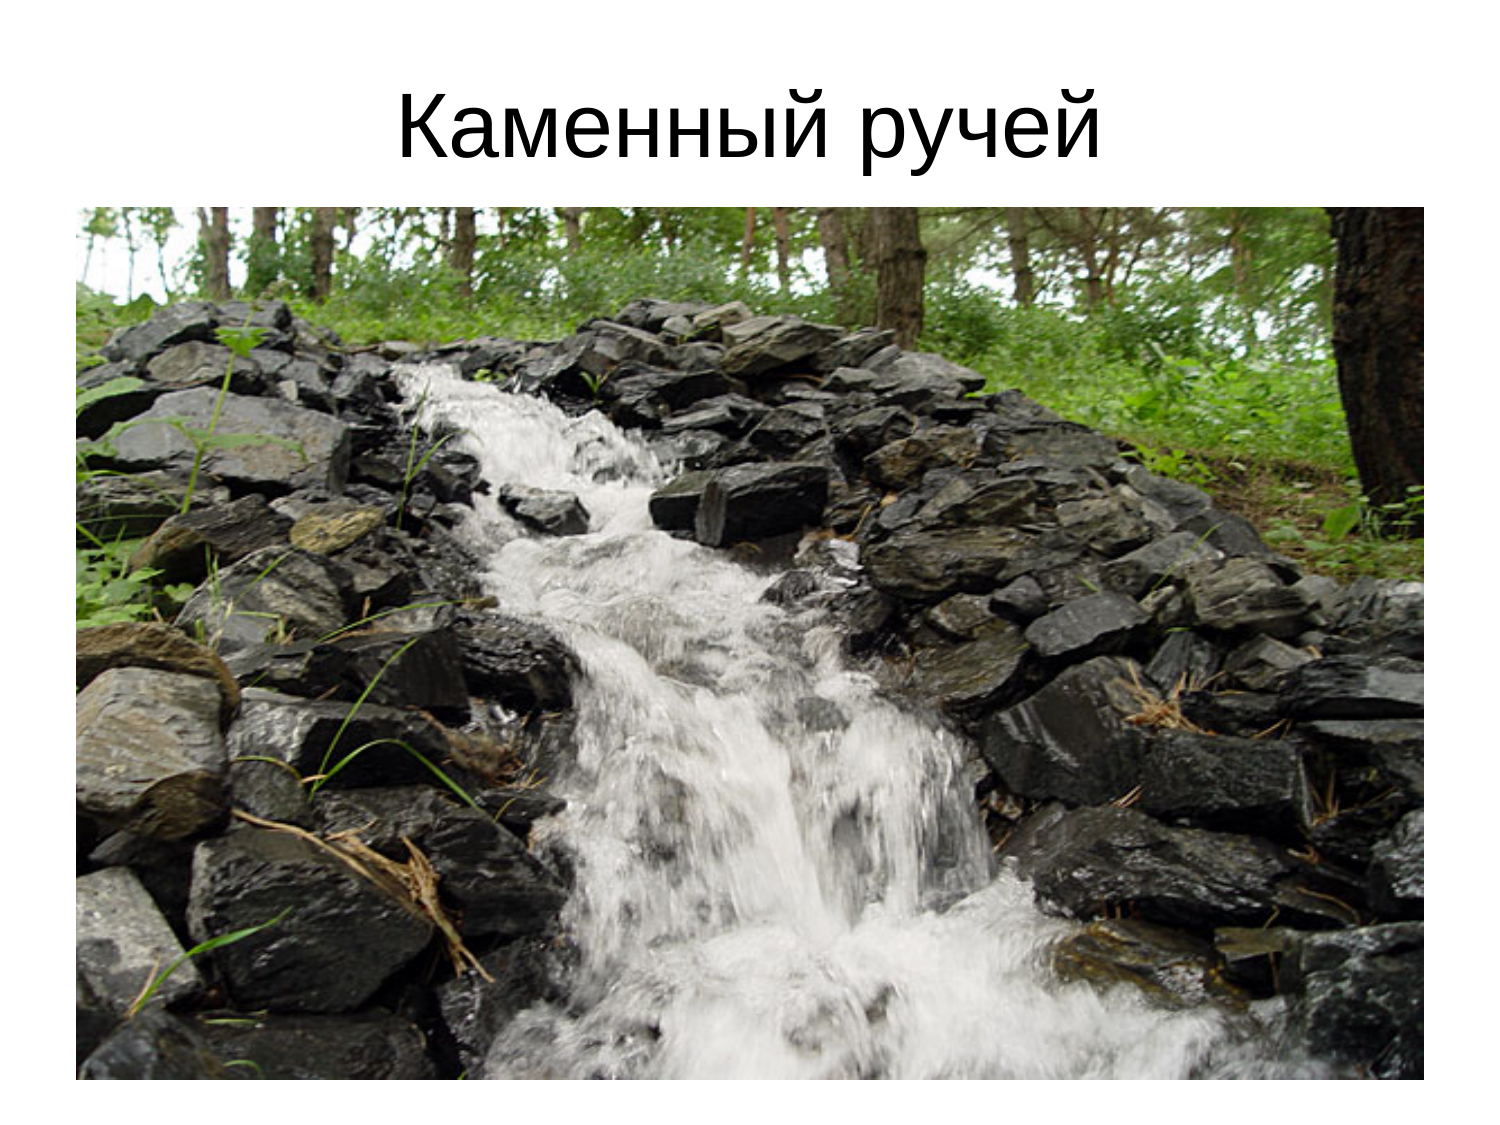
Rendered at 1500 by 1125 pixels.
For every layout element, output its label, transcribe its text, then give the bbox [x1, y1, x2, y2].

picture [76, 207, 1424, 1080]
title Каменный ручей [75, 45, 1426, 197]
